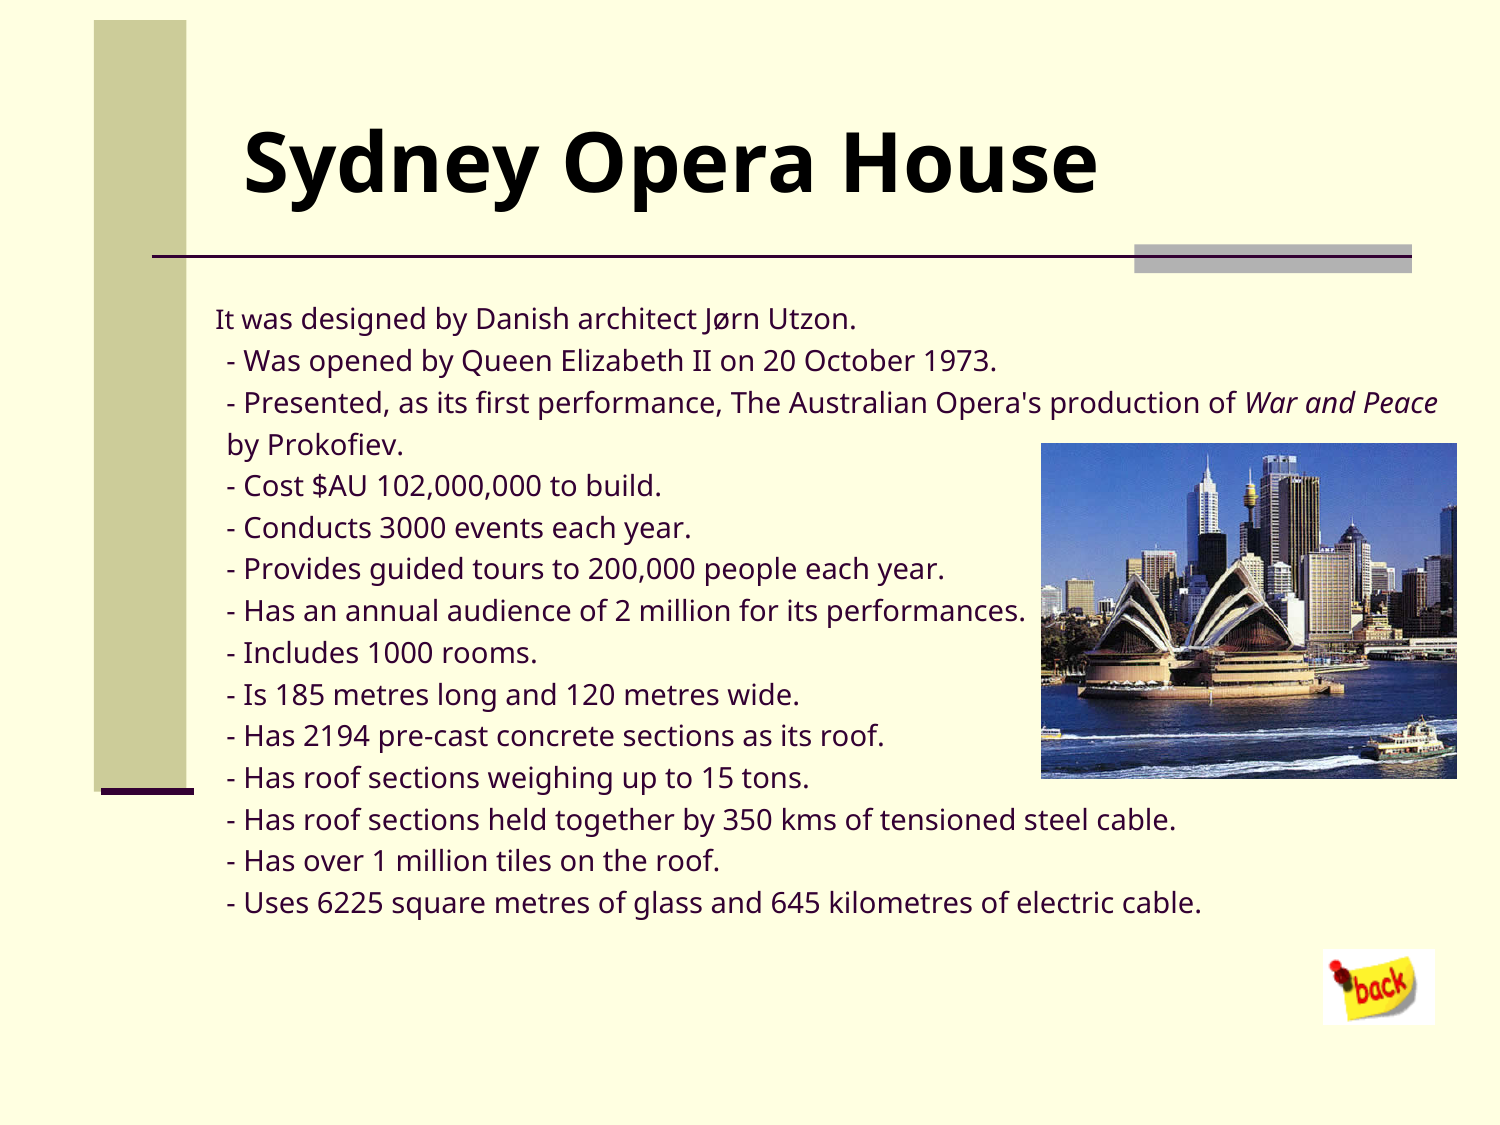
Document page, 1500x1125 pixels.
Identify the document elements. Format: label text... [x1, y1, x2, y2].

title It was designed by Danish architect Jørn Utzon. - Was opened by Queen Elizabeth II on 20 October 1973. - Presented, as its first performance, The Australian Opera's production of War and Peace by Prokofiev. - Cost $AU 102,000,000 to build. - Conducts 3000 events each year. - Provides guided tours to 200,000 people each year. - Has an annual audience of 2 million for its performances. - Includes 1000 rooms. - Is 185 metres long and 120 metres wide. - Has 2194 pre-cast concrete sections as its roof. - Has roof sections weighing up to 15 tons. - Has roof sections held together by 350 kms of tensioned steel cable. - Has over 1 million tiles on the roof. - Uses 6225 square metres of glass and 645 kilometres of electric cable. [186, 281, 1454, 978]
picture [1323, 949, 1435, 1025]
picture [1041, 443, 1457, 779]
text_box Sydney Opera House [243, 95, 1167, 213]
